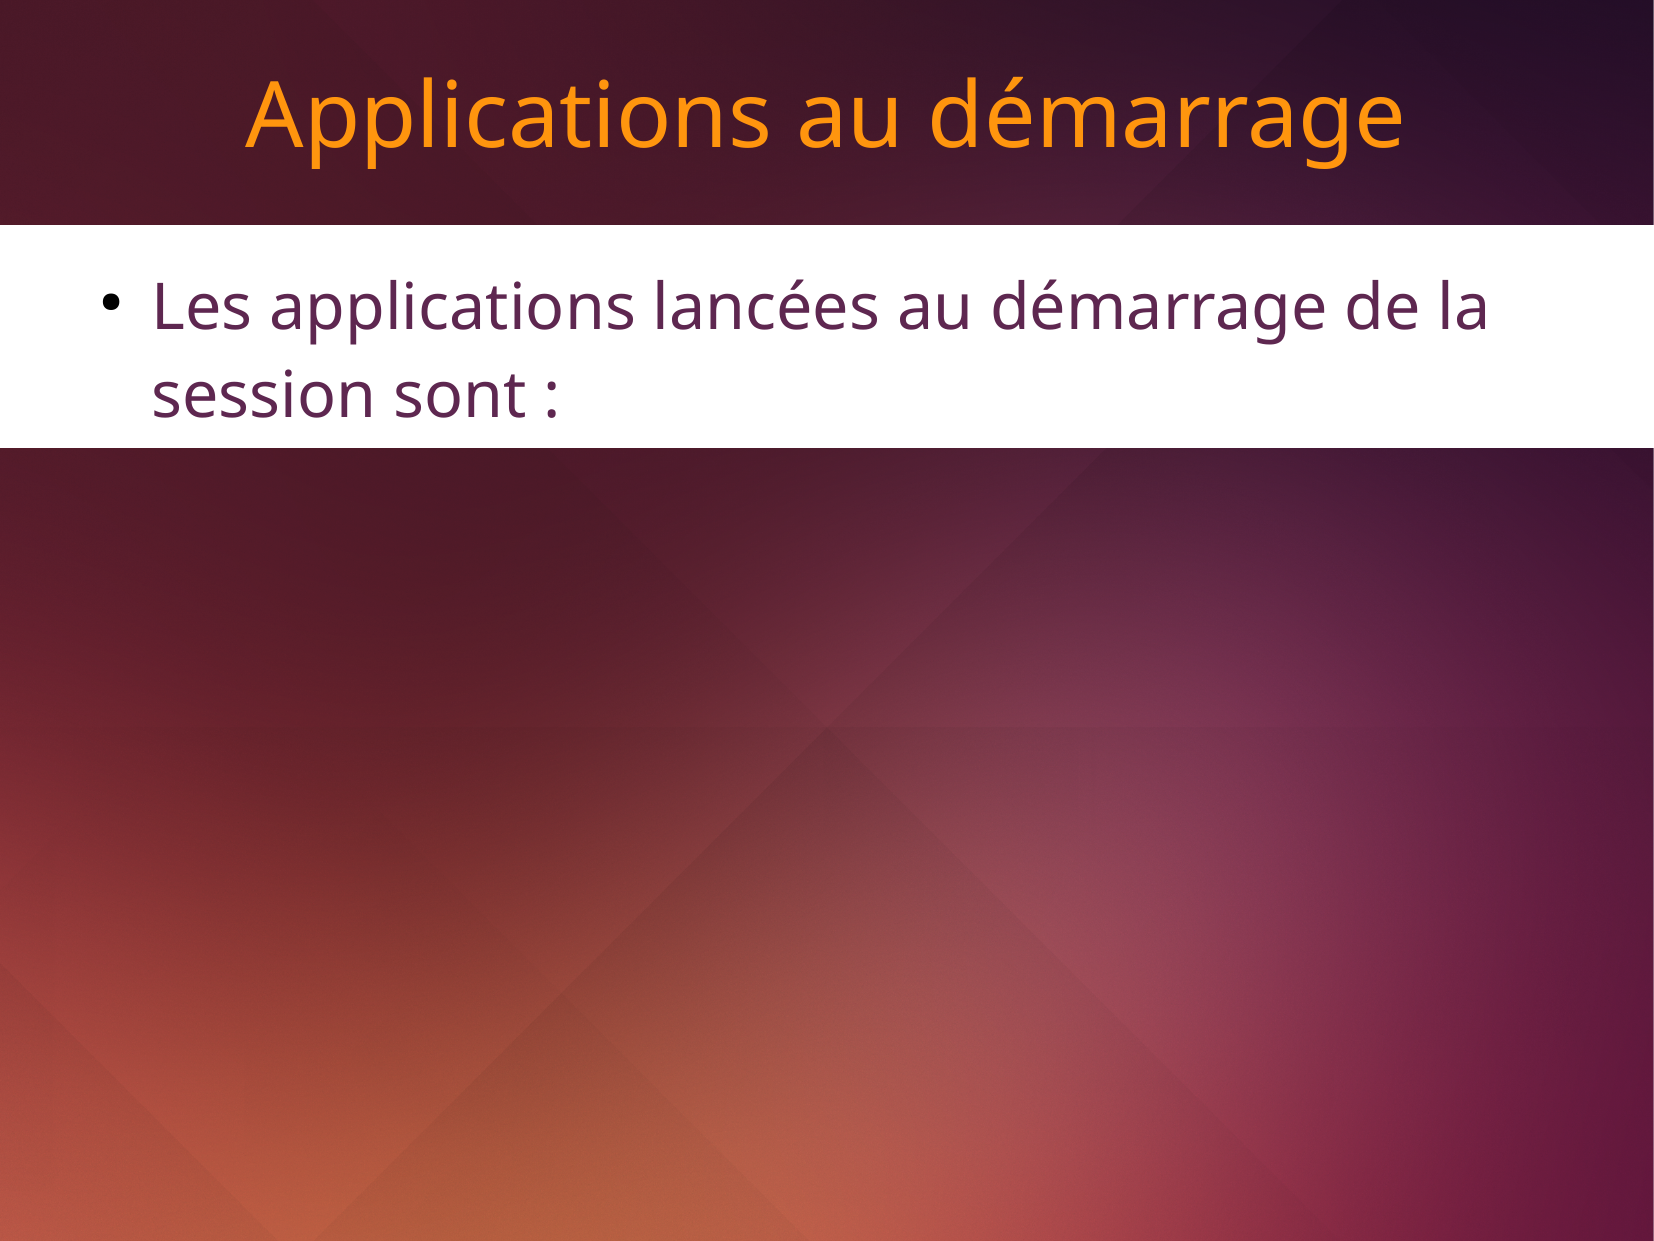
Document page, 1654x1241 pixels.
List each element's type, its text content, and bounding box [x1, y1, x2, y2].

picture [0, 0, 1654, 1241]
title Applications au démarrage [82, 8, 1571, 216]
list Les applications lancées au démarrage de la session sont : [82, 259, 1571, 438]
